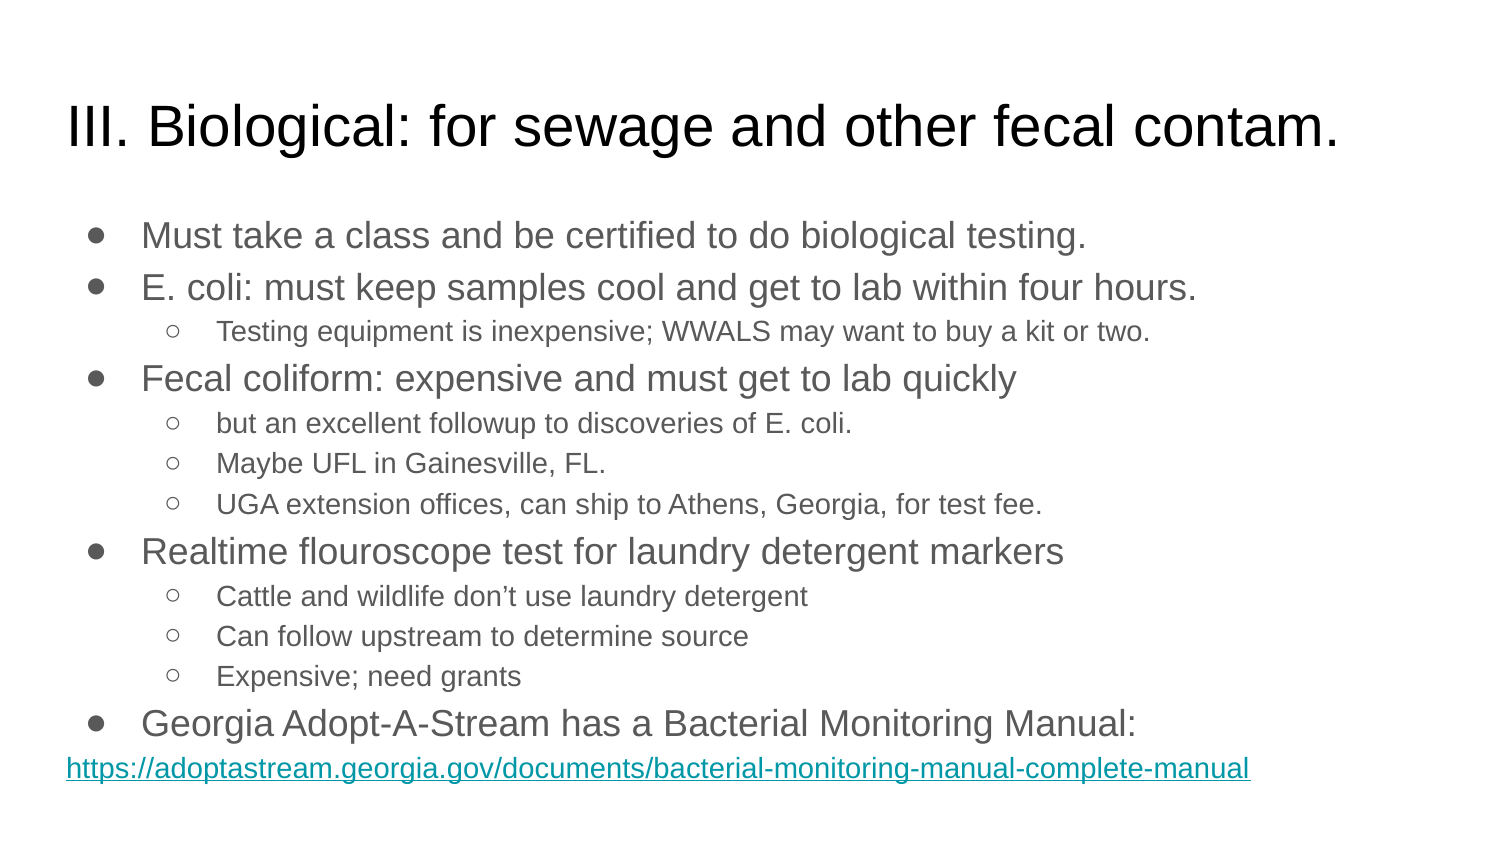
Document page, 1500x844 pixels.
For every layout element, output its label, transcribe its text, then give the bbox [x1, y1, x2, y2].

title III. Biological: for sewage and other fecal contam. [51, 72, 1449, 167]
list Must take a class and be certified to do biological testing. E. coli: must keep samples cool and get to lab within four hours. Testing equipment is inexpensive; WWALS may want to buy a kit or two. Fecal coliform: expensive and must get to lab quickly but an excellent followup to discoveries of E. coli. Maybe UFL in Gainesville, FL. UGA extension offices, can ship to Athens, Georgia, for test fee. Realtime flouroscope test for laundry detergent markers Cattle and wildlife don’t use laundry detergent Can follow upstream to determine source Expensive; need grants Georgia Adopt-A-Stream has a ​Bacterial Monitoring Manual: https://adoptastream.georgia.gov/documents/bacterial-monitoring-manual-complete-manual [51, 189, 1449, 750]
